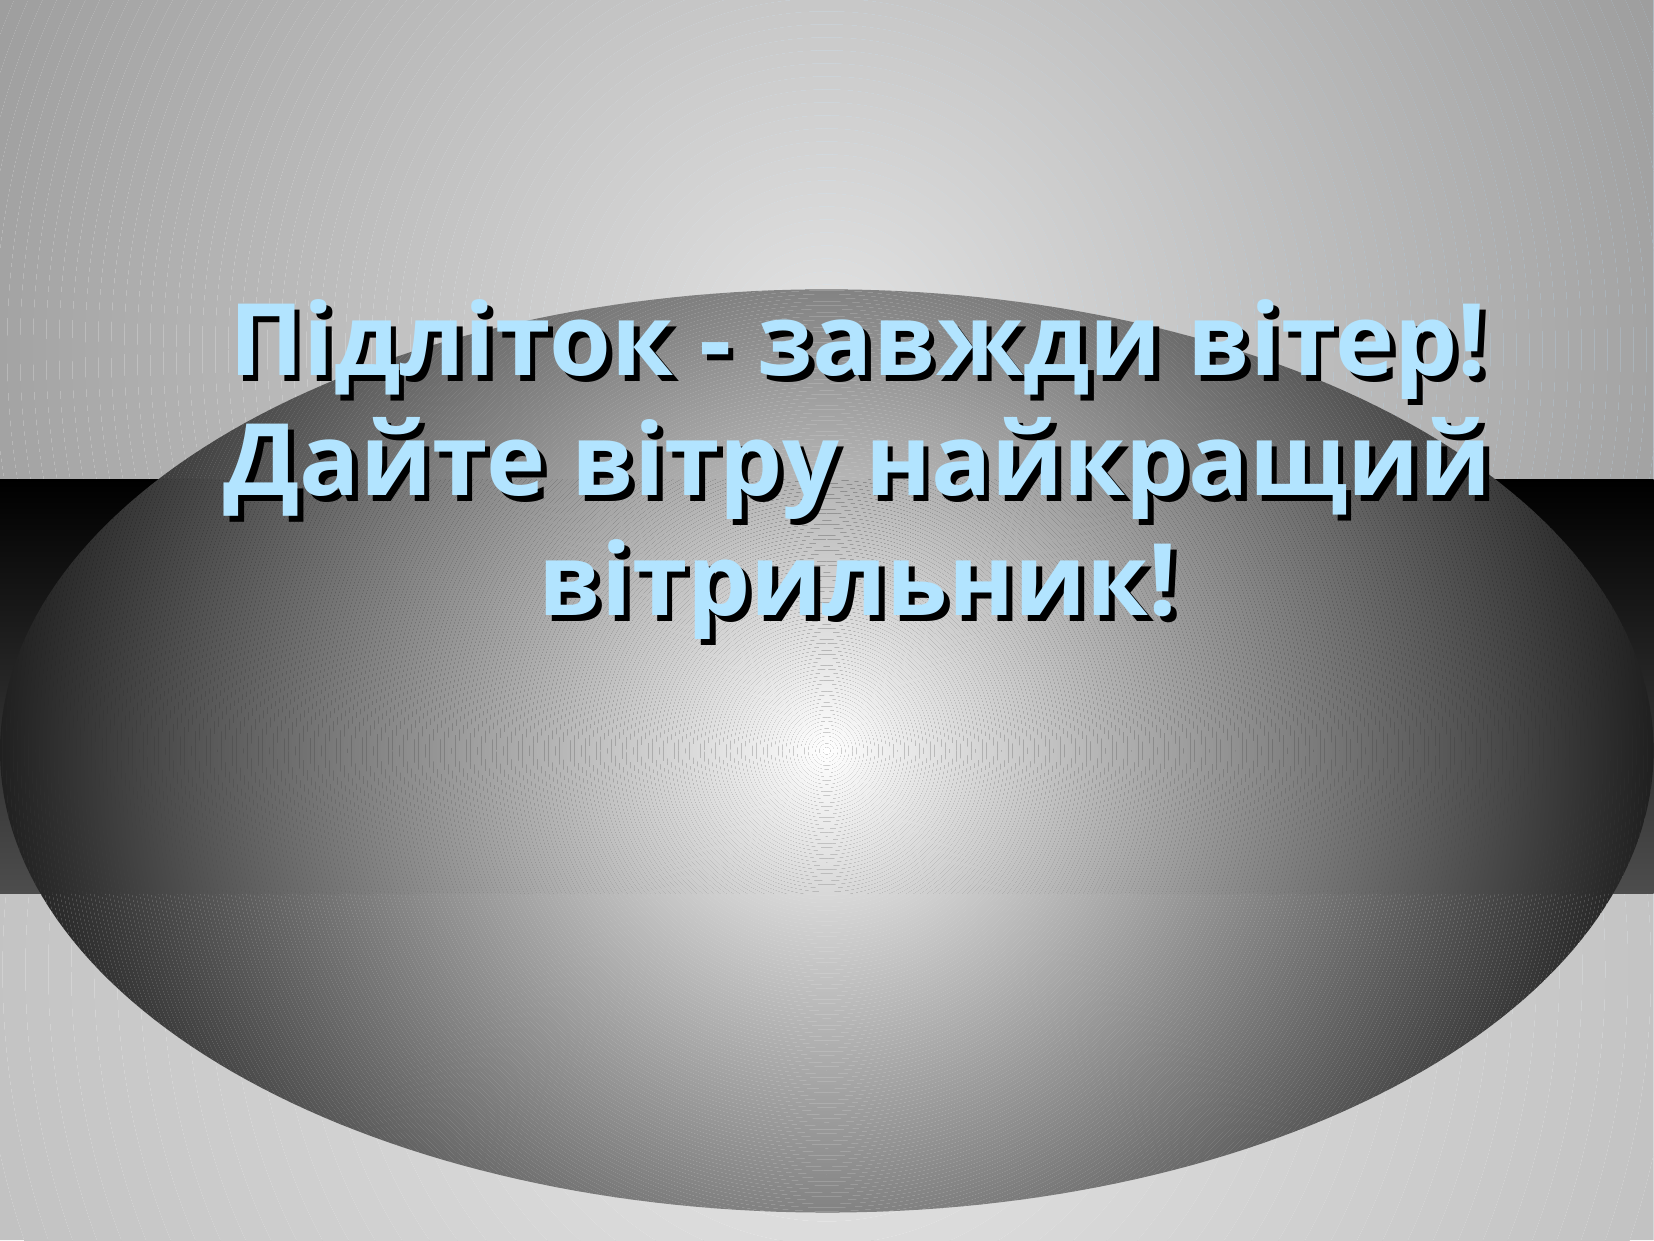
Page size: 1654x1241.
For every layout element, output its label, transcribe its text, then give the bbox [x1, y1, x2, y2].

title Підліток - завжди вітер! Дайте вітру найкращий вітрильник! [147, 147, 1536, 928]
